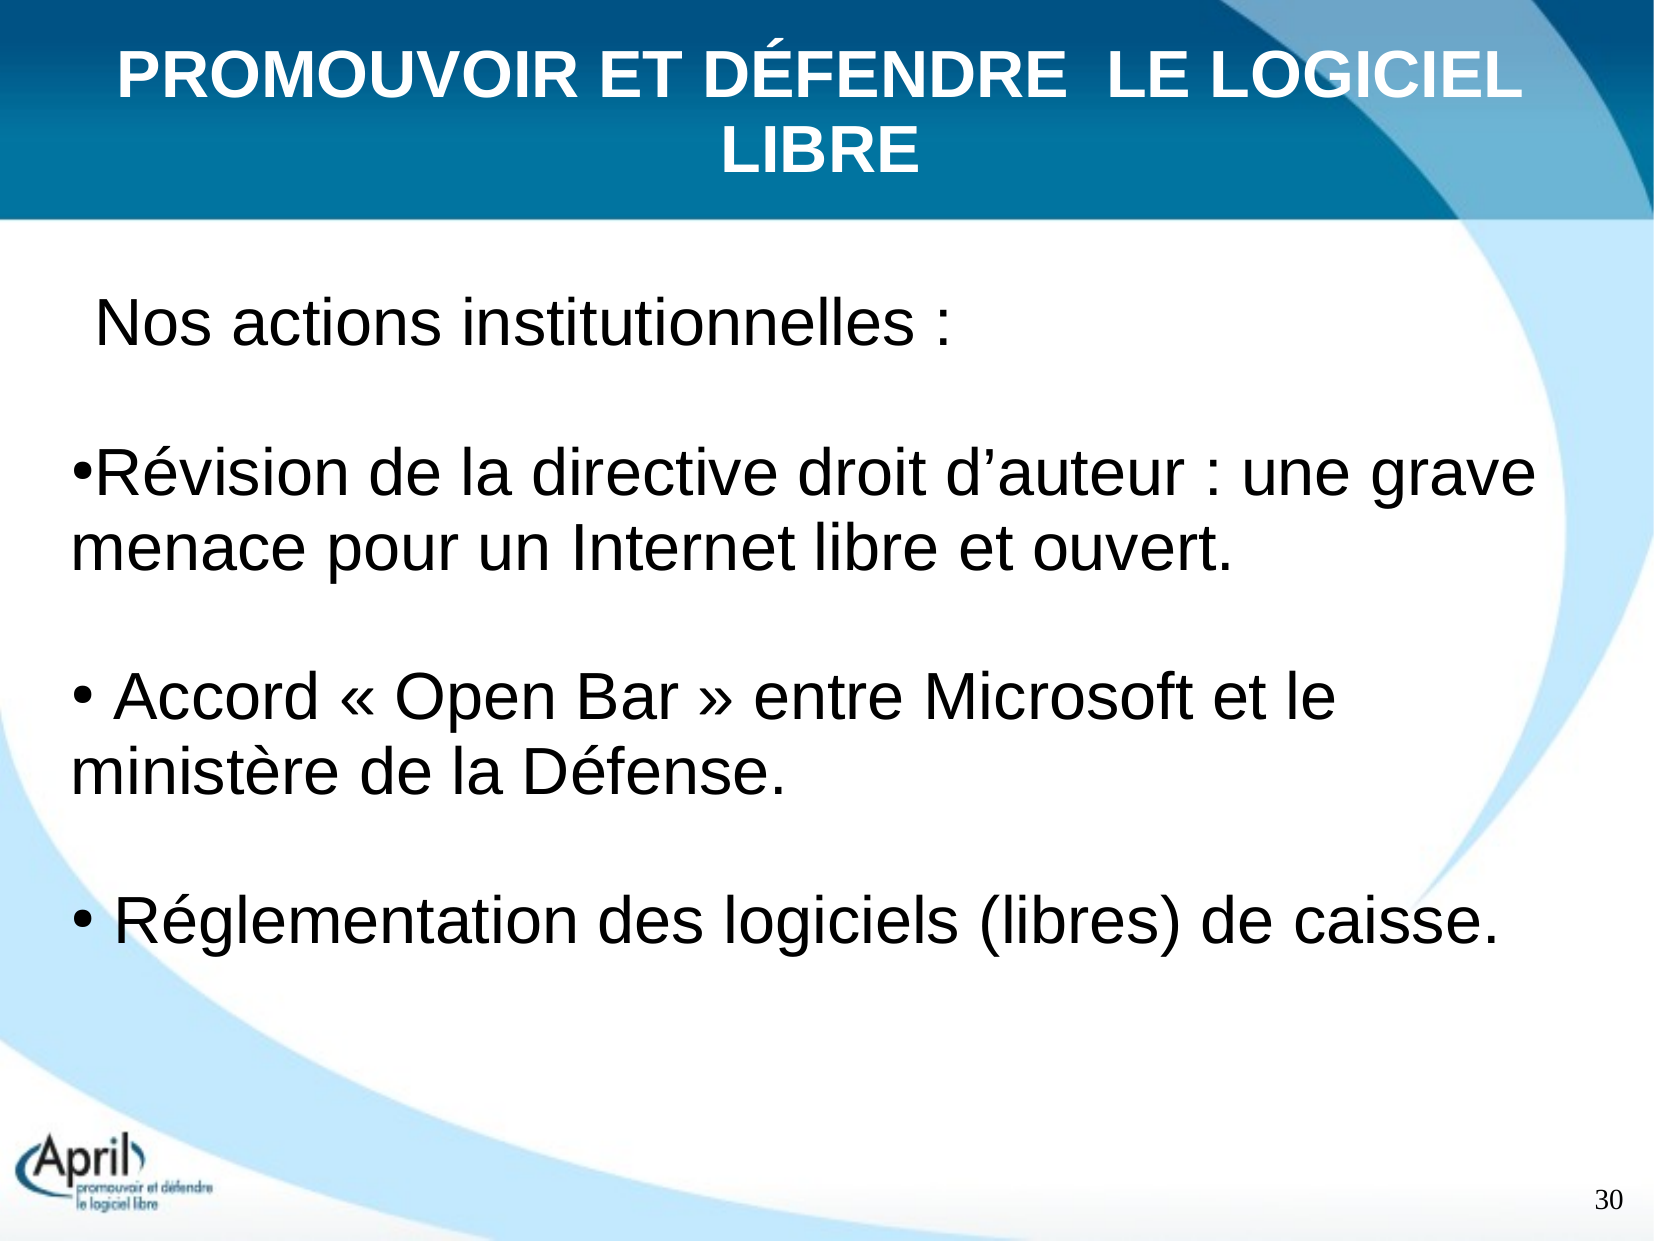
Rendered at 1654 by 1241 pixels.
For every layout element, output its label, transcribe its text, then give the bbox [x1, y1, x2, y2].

text_box PROMOUVOIR ET DÉFENDRE LE LOGICIEL LIBRE [59, 29, 1583, 213]
subtitle Nos actions institutionnelles : Révision de la directive droit d’auteur : une grave menace pour un Internet libre et ouvert. Accord « Open Bar » entre Microsoft et le ministère de la Défense. Réglementation des logiciels (libres) de caisse. [70, 213, 1559, 1102]
picture [0, 0, 1654, 1241]
